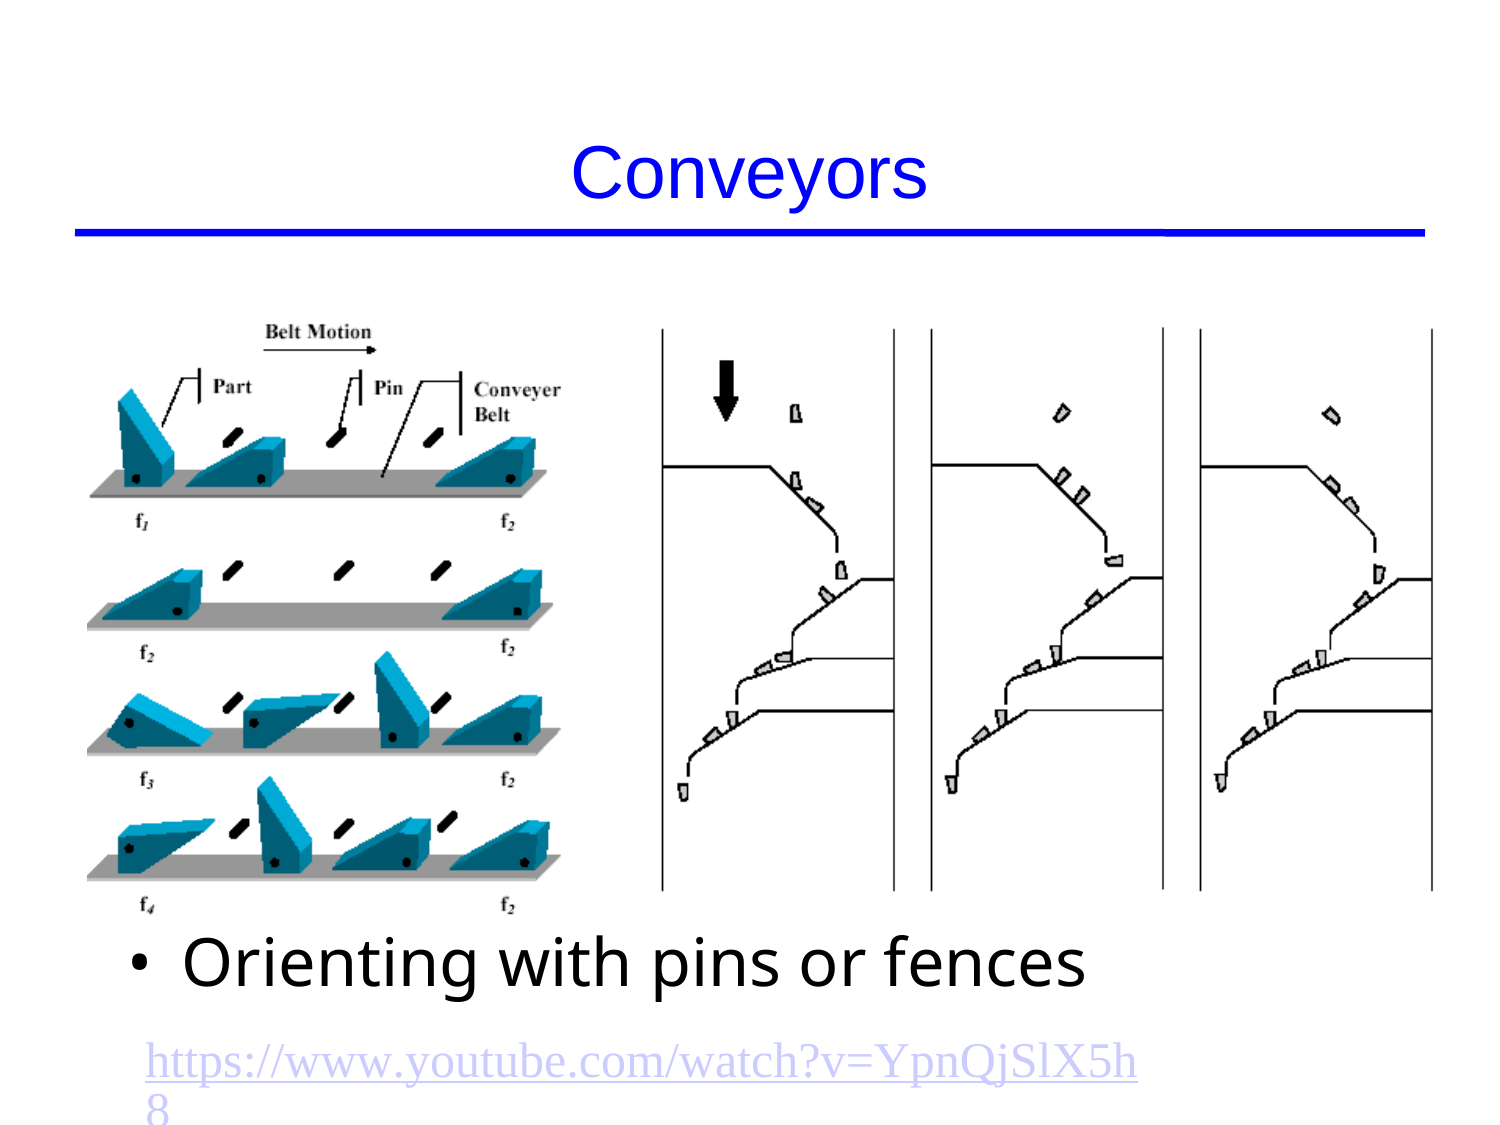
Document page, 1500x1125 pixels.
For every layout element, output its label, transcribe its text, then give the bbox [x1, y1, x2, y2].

text_box Orienting with pins or fences [112, 912, 1388, 1038]
text_box https://www.youtube.com/watch?v=YpnQjSlX5h8 [130, 1020, 1171, 1096]
picture [87, 312, 572, 930]
picture [637, 312, 1444, 918]
title Conveyors [112, 99, 1388, 238]
